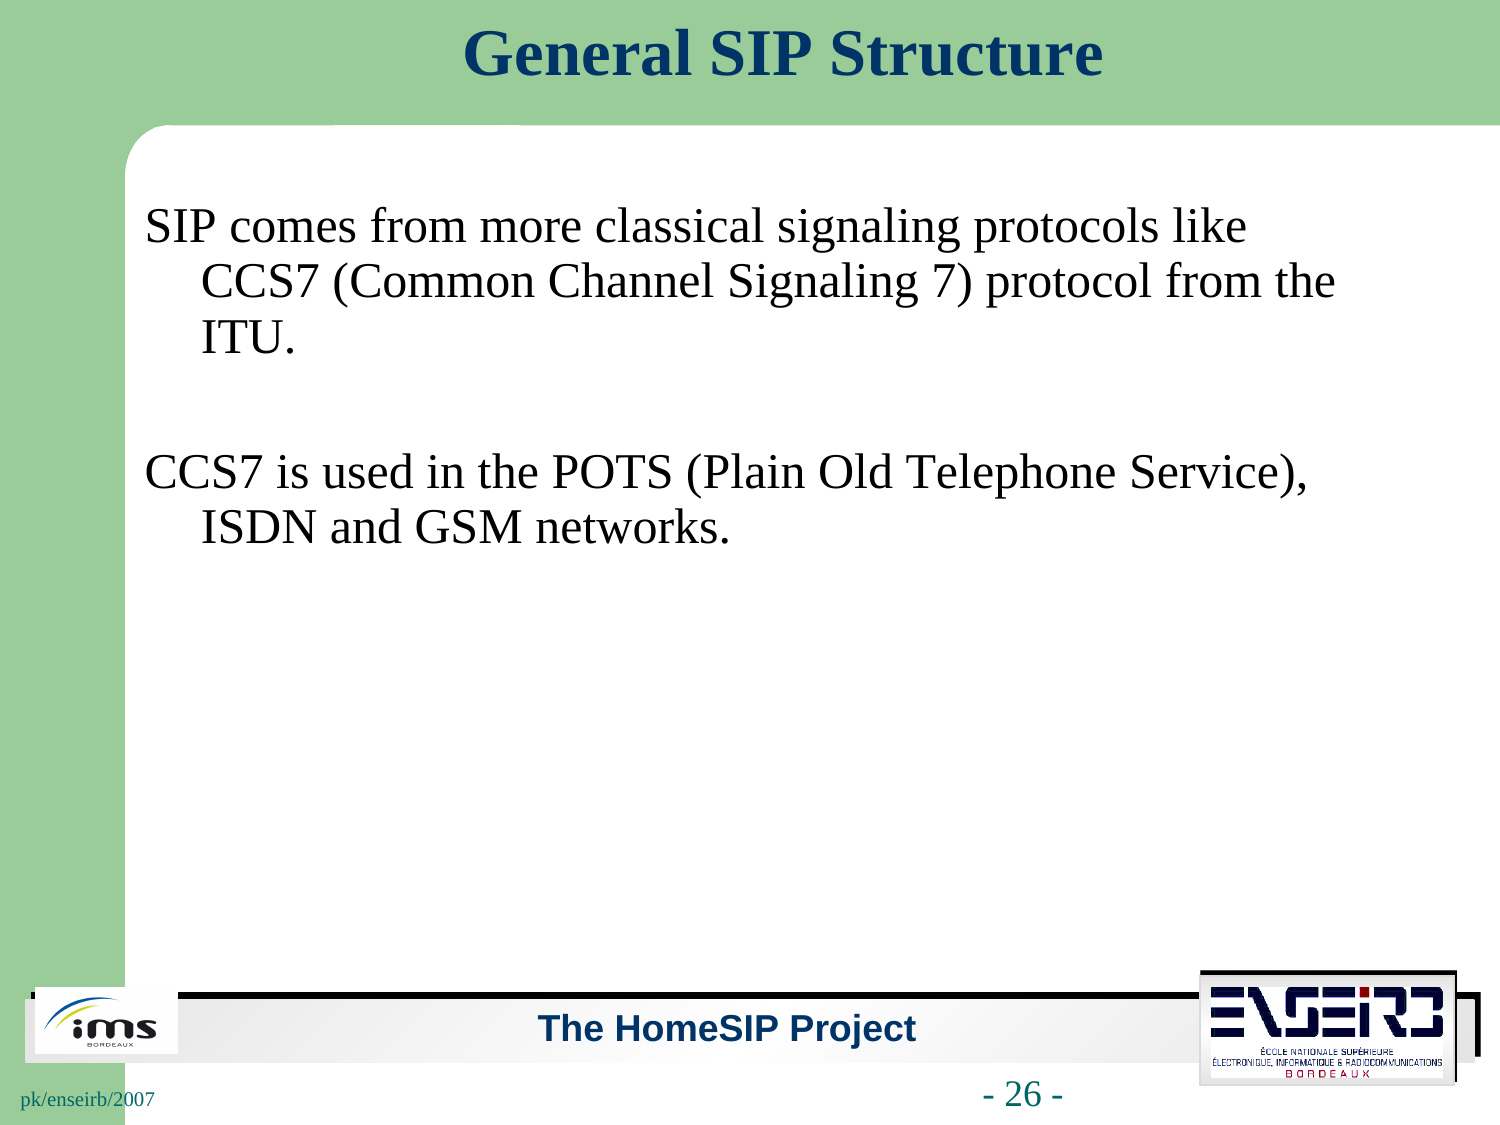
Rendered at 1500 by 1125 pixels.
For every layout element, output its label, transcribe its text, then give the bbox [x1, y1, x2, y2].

picture [1211, 987, 1443, 1078]
picture [35, 987, 178, 1054]
text_box SIP comes from more classical signaling protocols like CCS7 (Common Channel Signaling 7) protocol from the ITU. CCS7 is used in the POTS (Plain Old Telephone Service), ISDN and GSM networks. [129, 190, 1392, 802]
text_box General SIP Structure [246, 8, 1322, 99]
